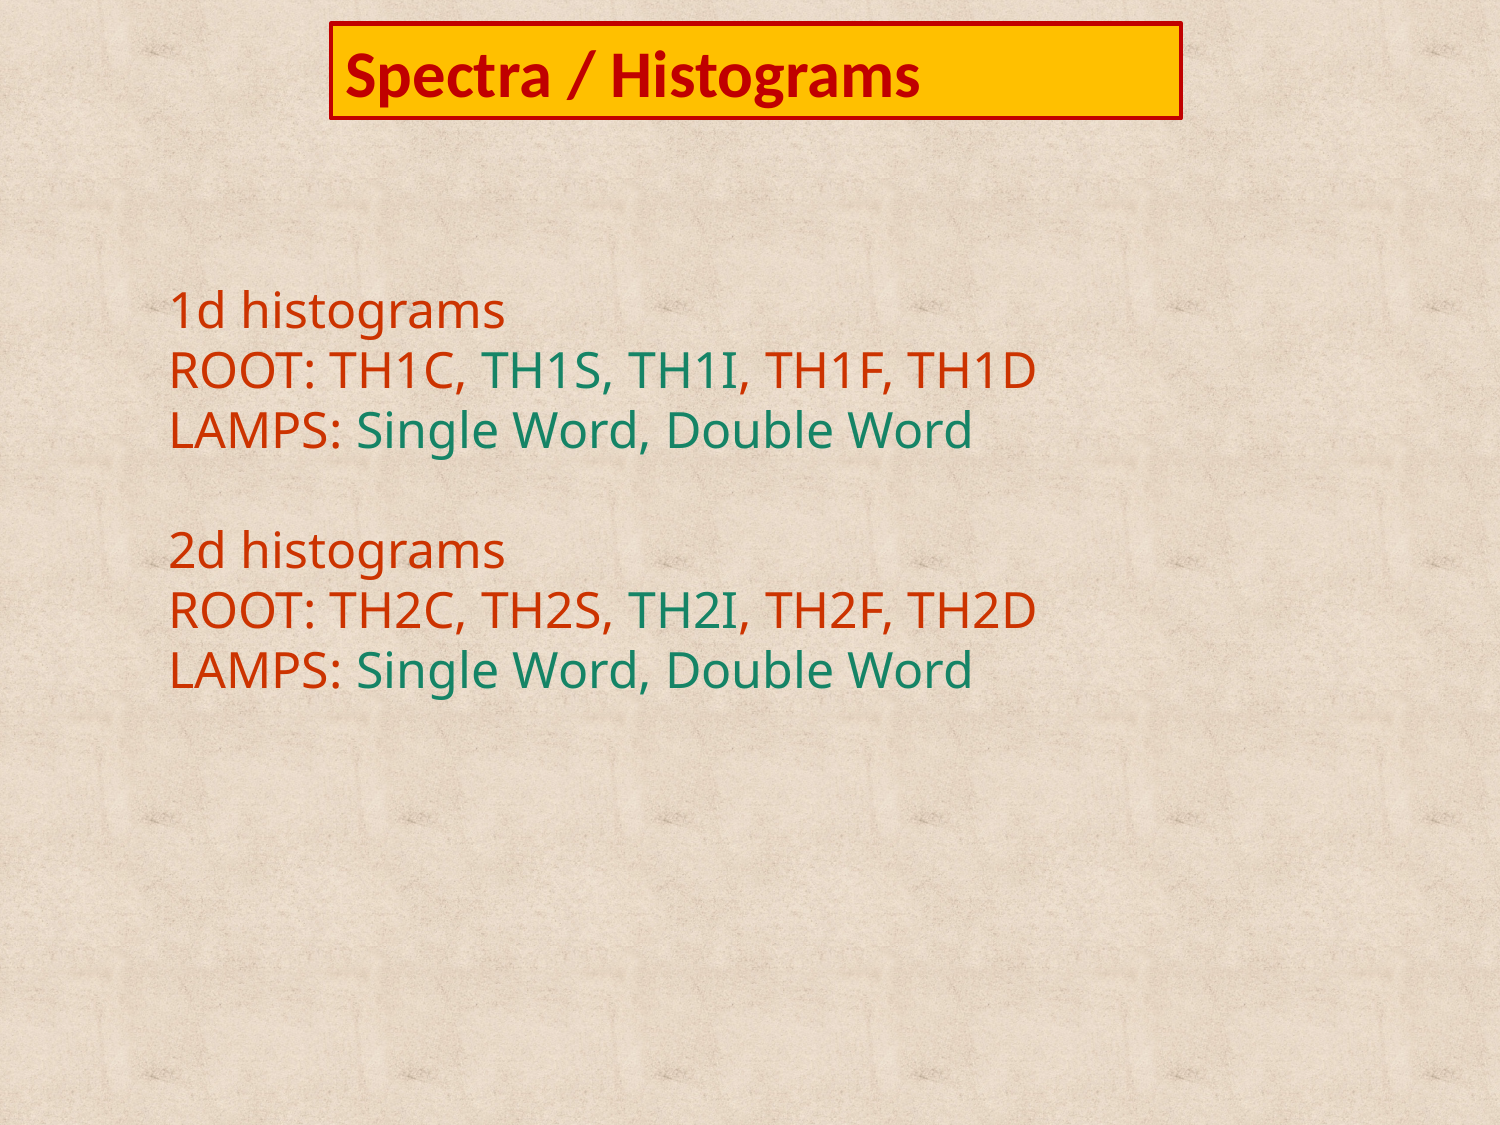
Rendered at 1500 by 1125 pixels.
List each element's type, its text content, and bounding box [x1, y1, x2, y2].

text_box Spectra / Histograms [330, 23, 1182, 119]
text_box 1d histograms ROOT: TH1C, TH1S, TH1I, TH1F, TH1D LAMPS: Single Word, Double Word 2d histograms ROOT: TH2C, TH2S, TH2I, TH2F, TH2D LAMPS: Single Word, Double Word [153, 271, 1327, 767]
